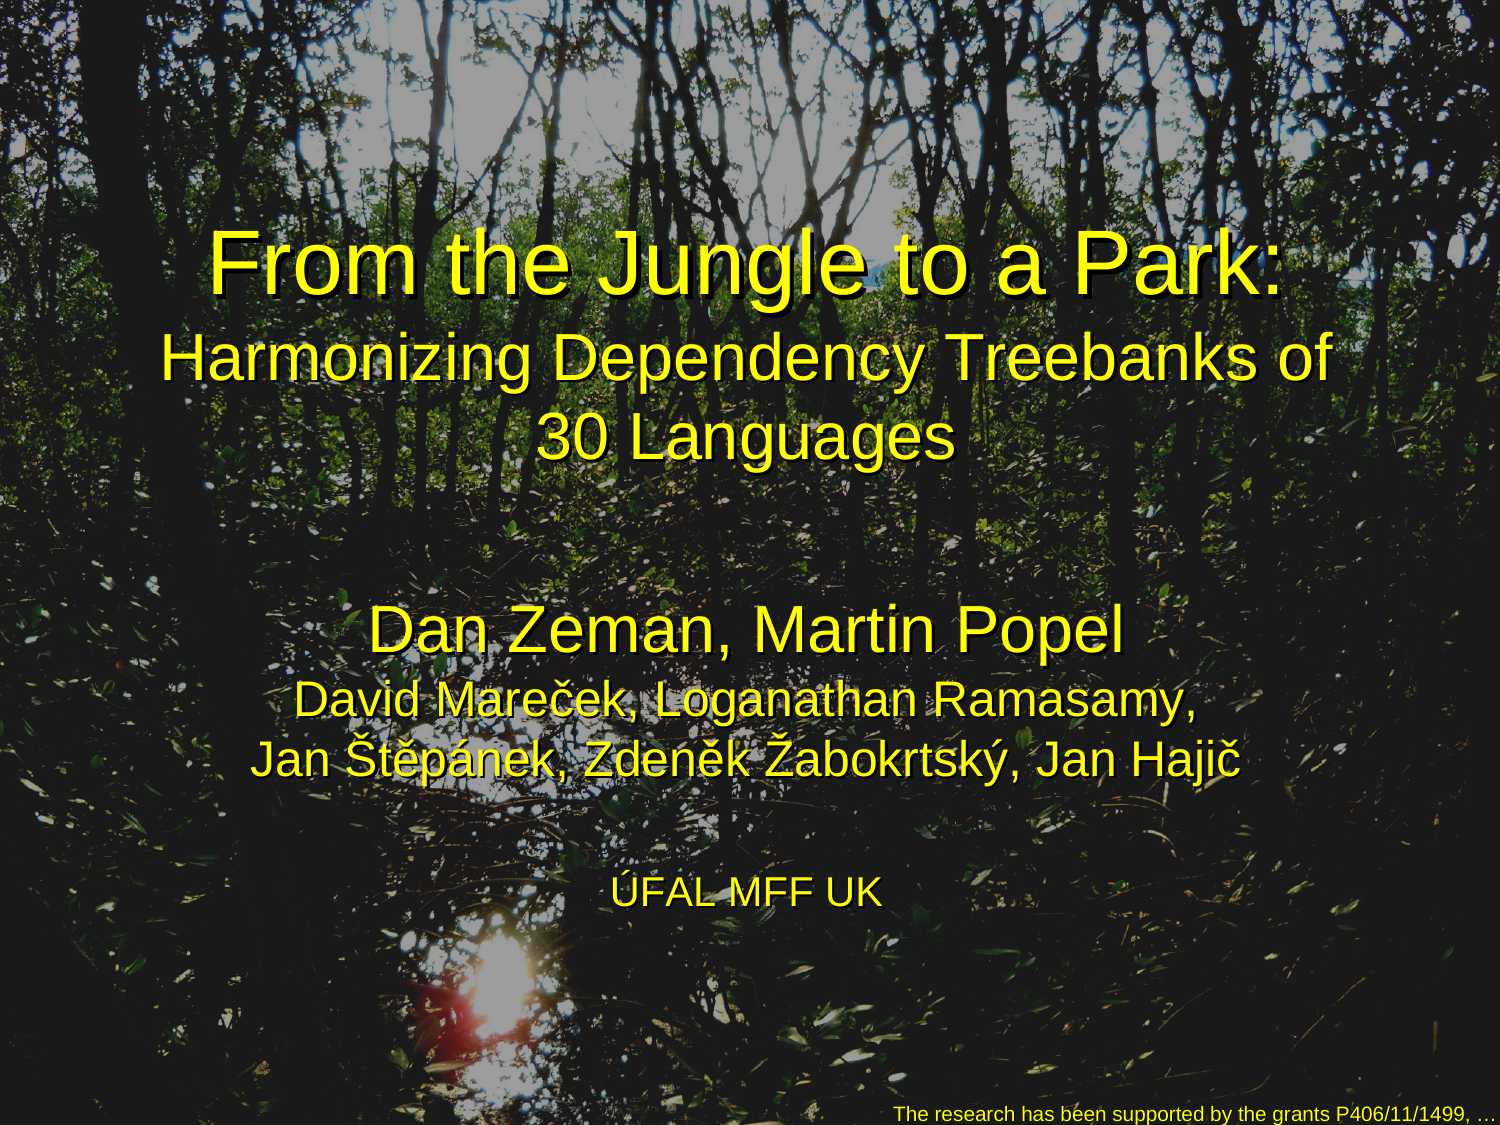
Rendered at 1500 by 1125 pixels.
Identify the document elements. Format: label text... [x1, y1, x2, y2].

list Dan Zeman, Martin Popel David Mareček, Loganathan Ramasamy, Jan Štěpánek, Zdeněk Žabokrtský, Jan Hajič ÚFAL MFF UK [225, 577, 1276, 988]
picture [0, 0, 1500, 1125]
title From the Jungle to a Park: Harmonizing Dependency Treebanks of 30 Languages [112, 160, 1388, 516]
text_box The research has been supported by the grants P406/11/1499, … [590, 1092, 1500, 1125]
